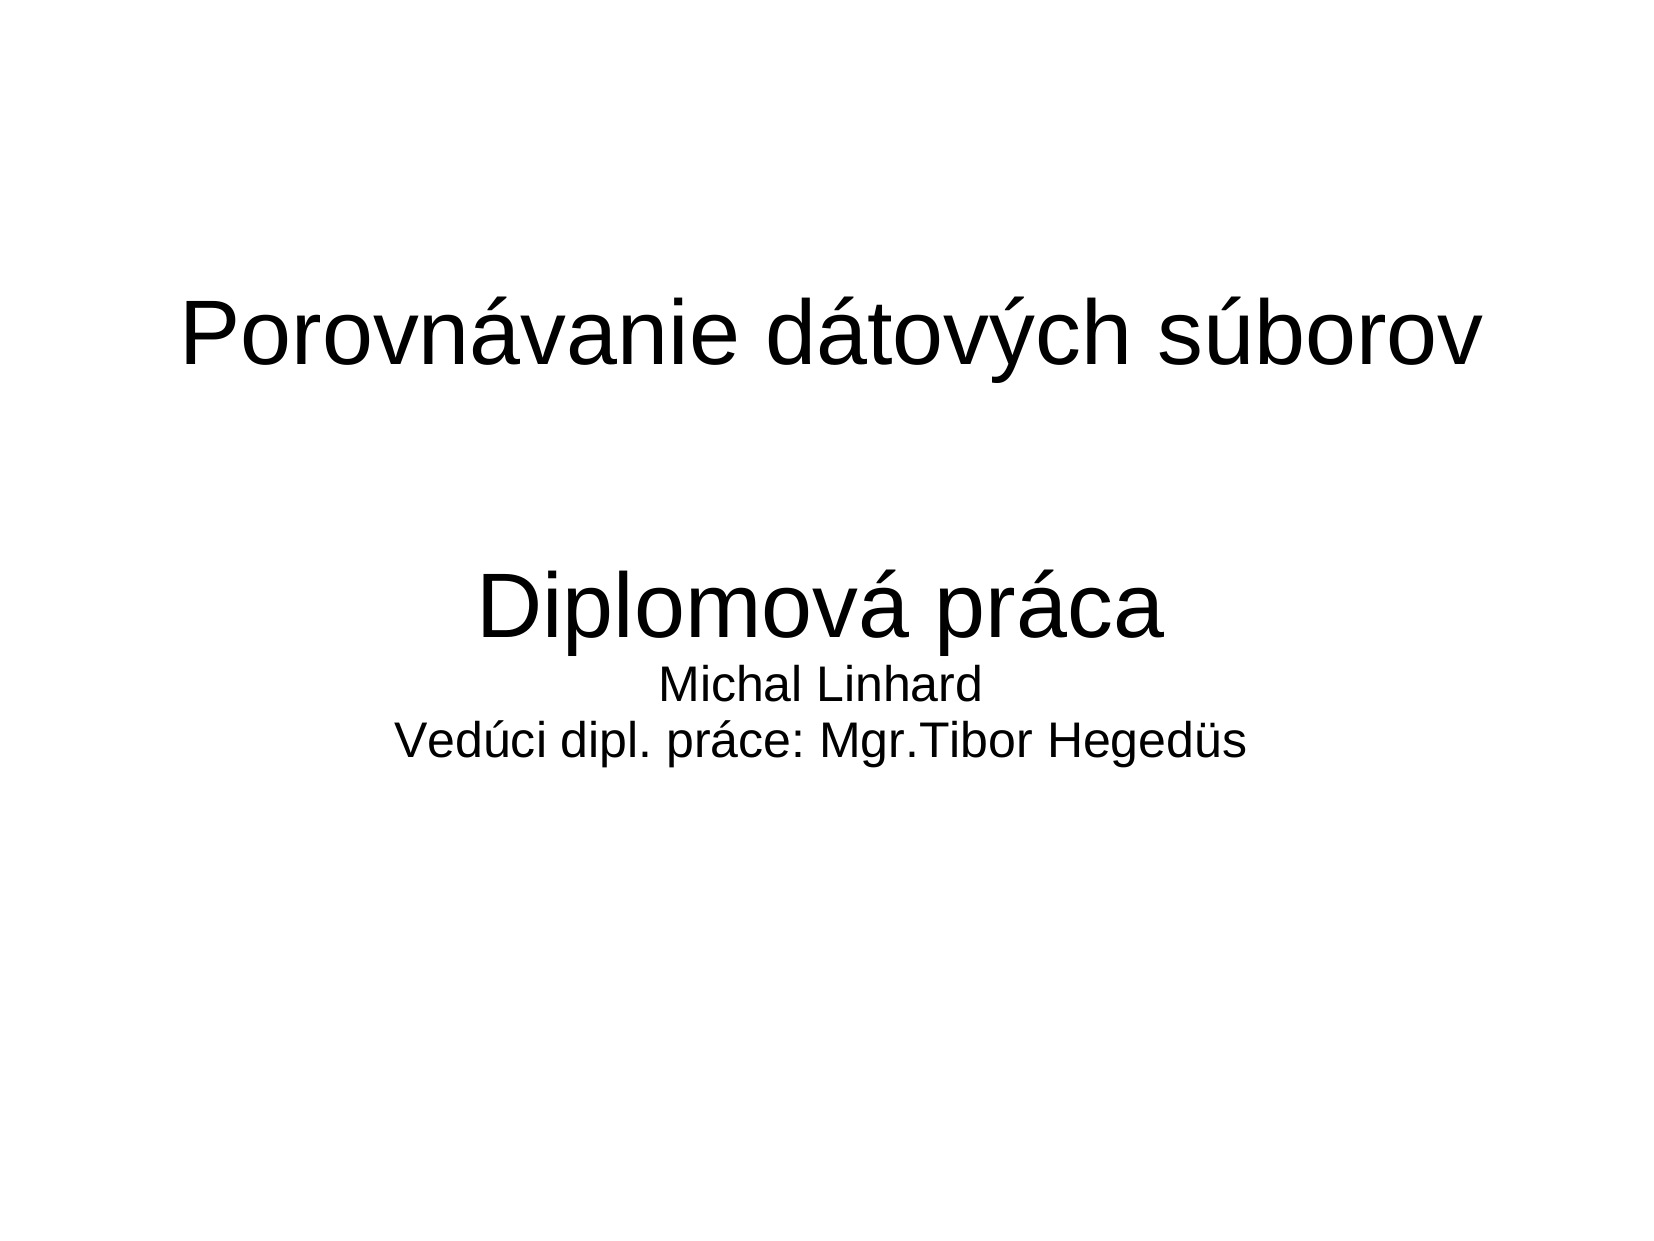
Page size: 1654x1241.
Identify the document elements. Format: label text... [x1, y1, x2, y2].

subtitle Diplomová práca Michal Linhard Vedúci dipl. práce: Mgr.Tibor Hegedüs [76, 259, 1565, 1063]
title Porovnávanie dátových súborov [88, 236, 1577, 429]
